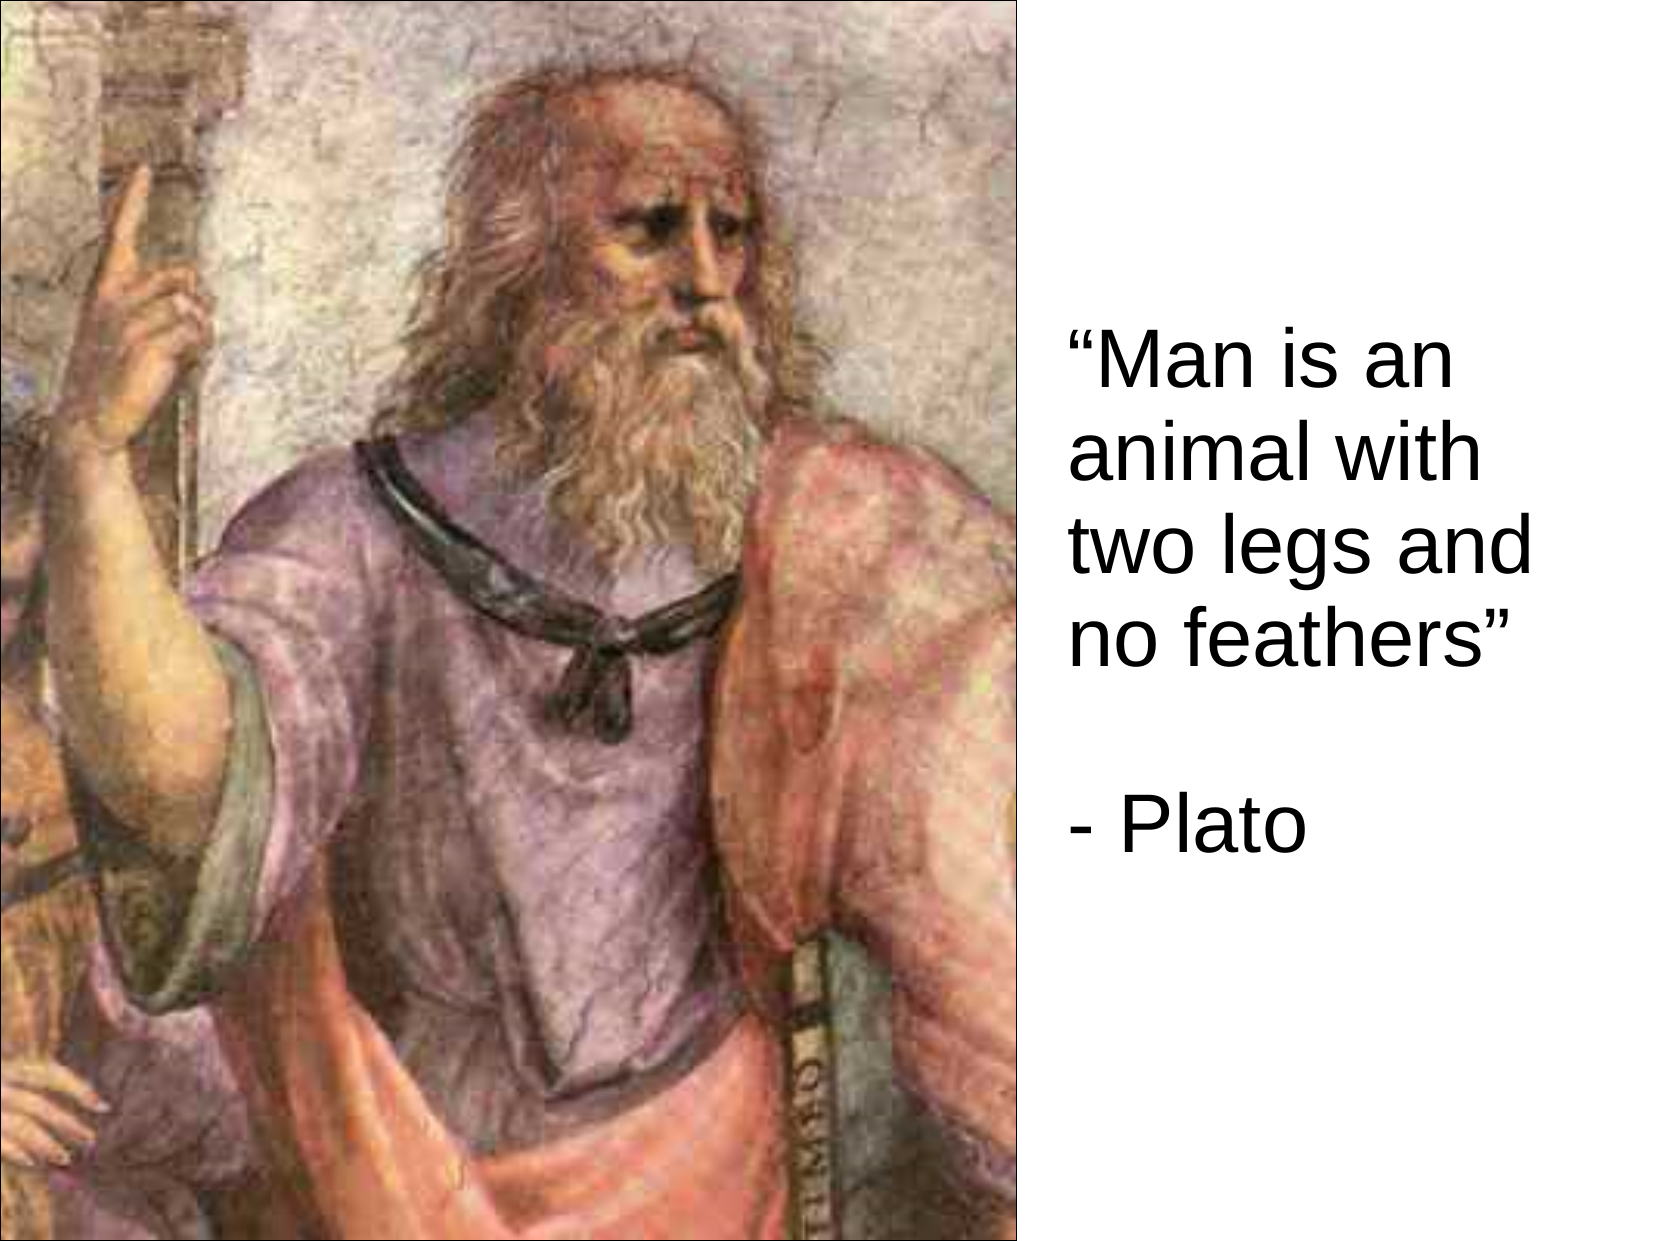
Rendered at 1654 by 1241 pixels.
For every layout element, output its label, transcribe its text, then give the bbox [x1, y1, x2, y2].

text_box “Man is an animal with two legs and no feathers” - Plato [1067, 312, 1611, 876]
picture [0, 0, 1017, 1241]
